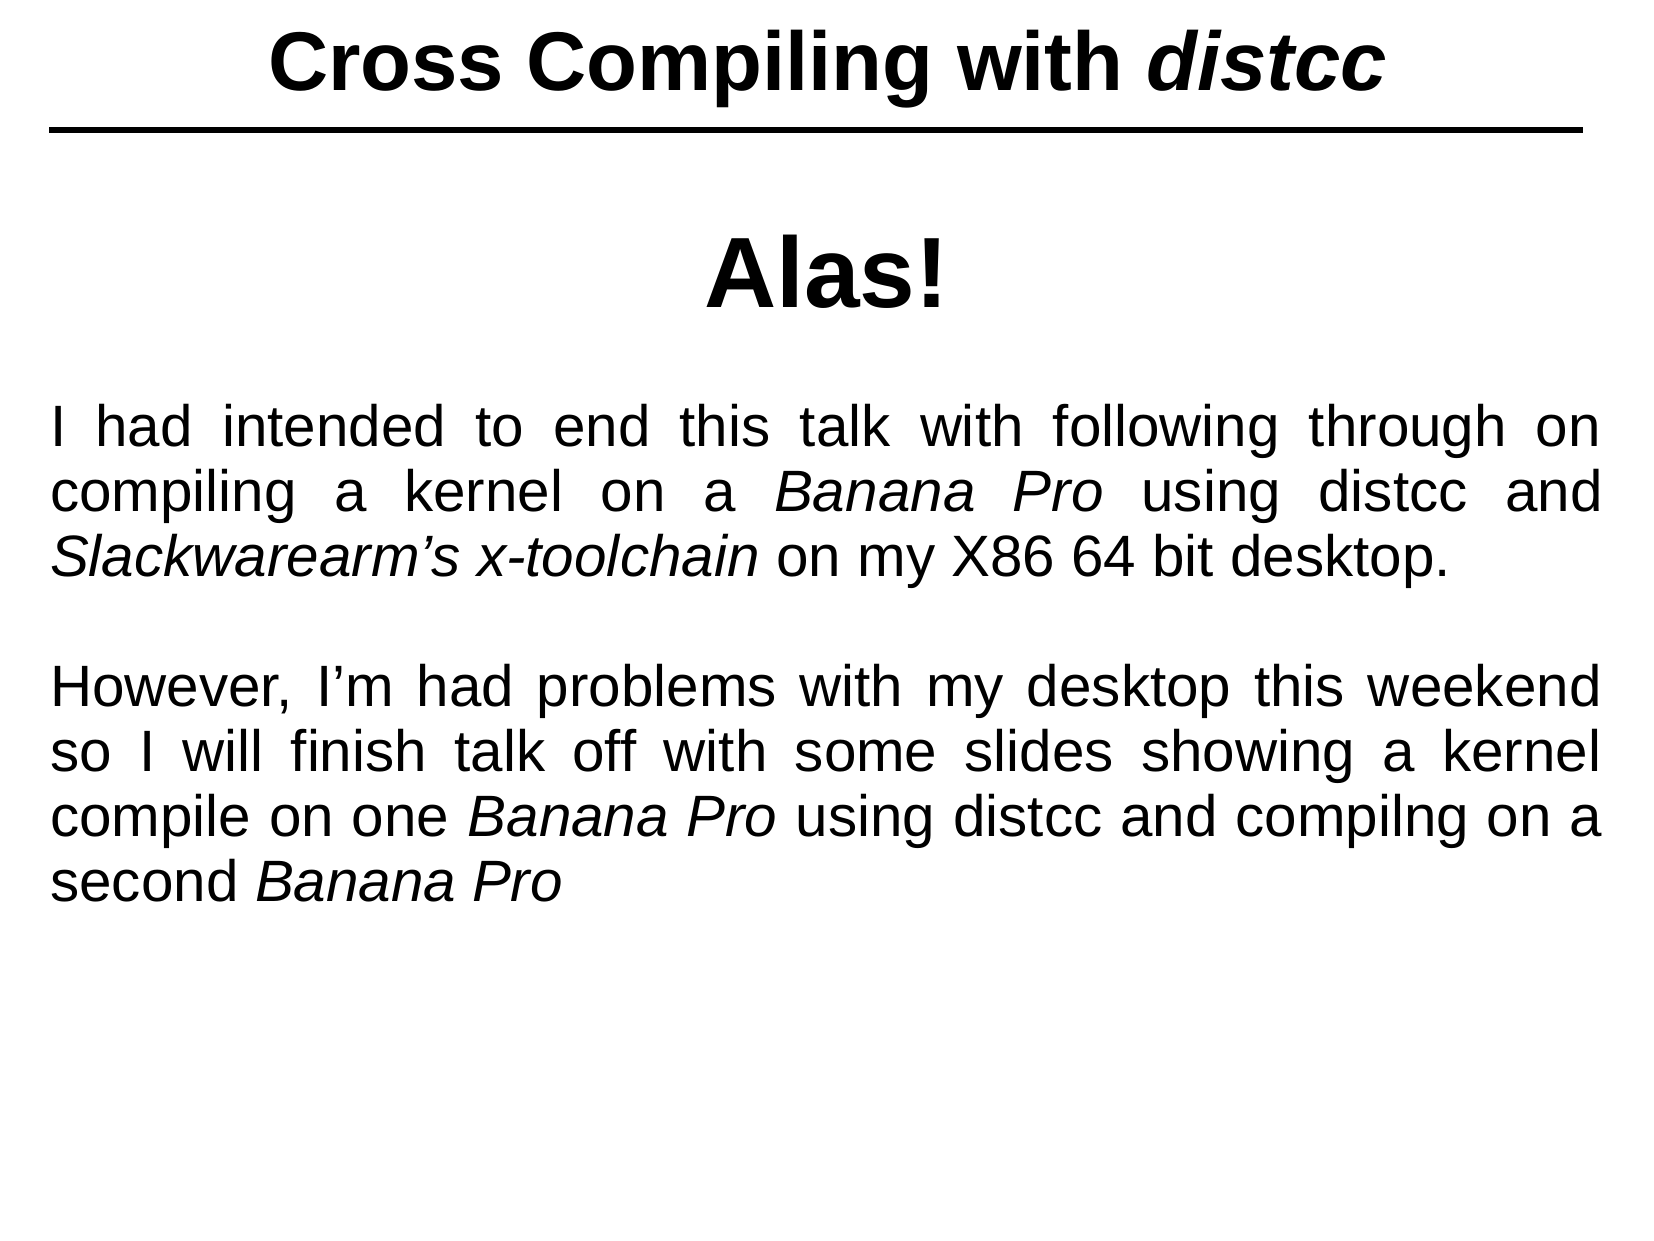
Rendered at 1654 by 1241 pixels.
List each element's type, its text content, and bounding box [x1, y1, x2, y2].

text_box Alas! I had intended to end this talk with following through on compiling a kernel on a Banana Pro using distcc and Slackwarearm’s x-toolchain on my X86 64 bit desktop. However, I’m had problems with my desktop this weekend so I will finish talk off with some slides showing a kernel compile on one Banana Pro using distcc and compilng on a second Banana Pro [35, 209, 1619, 922]
text_box Cross Compiling with distcc [49, 8, 1607, 150]
